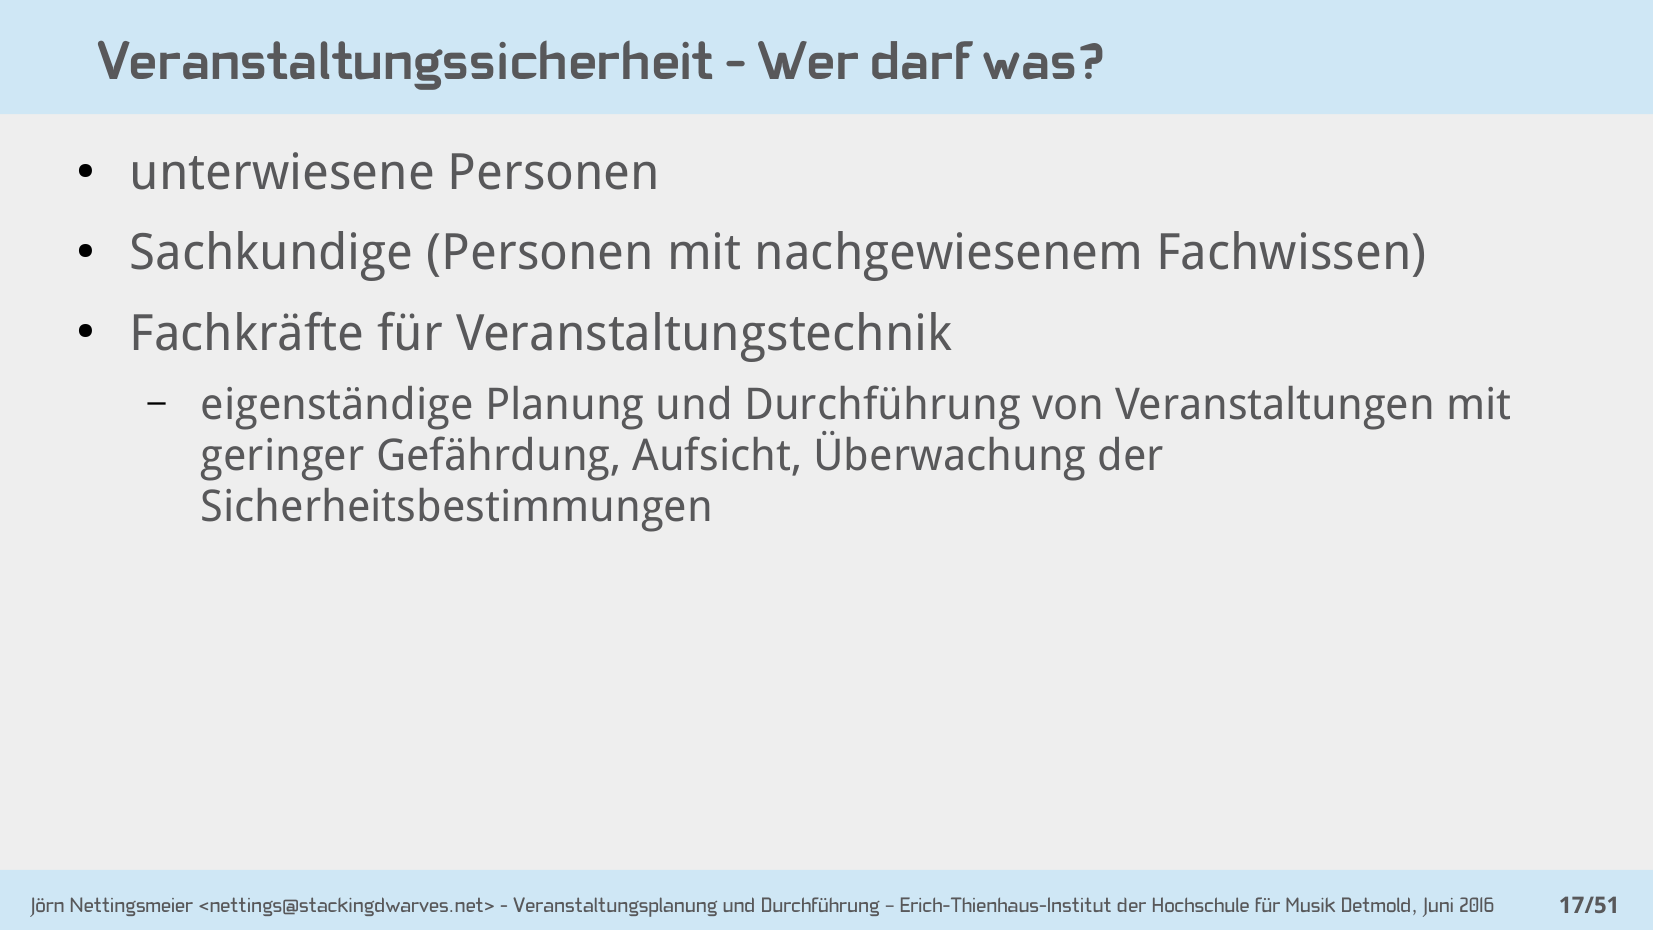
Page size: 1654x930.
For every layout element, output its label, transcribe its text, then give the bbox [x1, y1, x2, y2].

title Veranstaltungssicherheit - Wer darf was? [97, 0, 1337, 126]
list unterwiesene Personen Sachkundige (Personen mit nachgewiesenem Fachwissen) Fachkräfte für Veranstaltungstechnik eigenständige Planung und Durchführung von Veranstaltungen mit geringer Gefährdung, Aufsicht, Überwachung der Sicherheitsbestimmungen [58, 142, 1576, 876]
